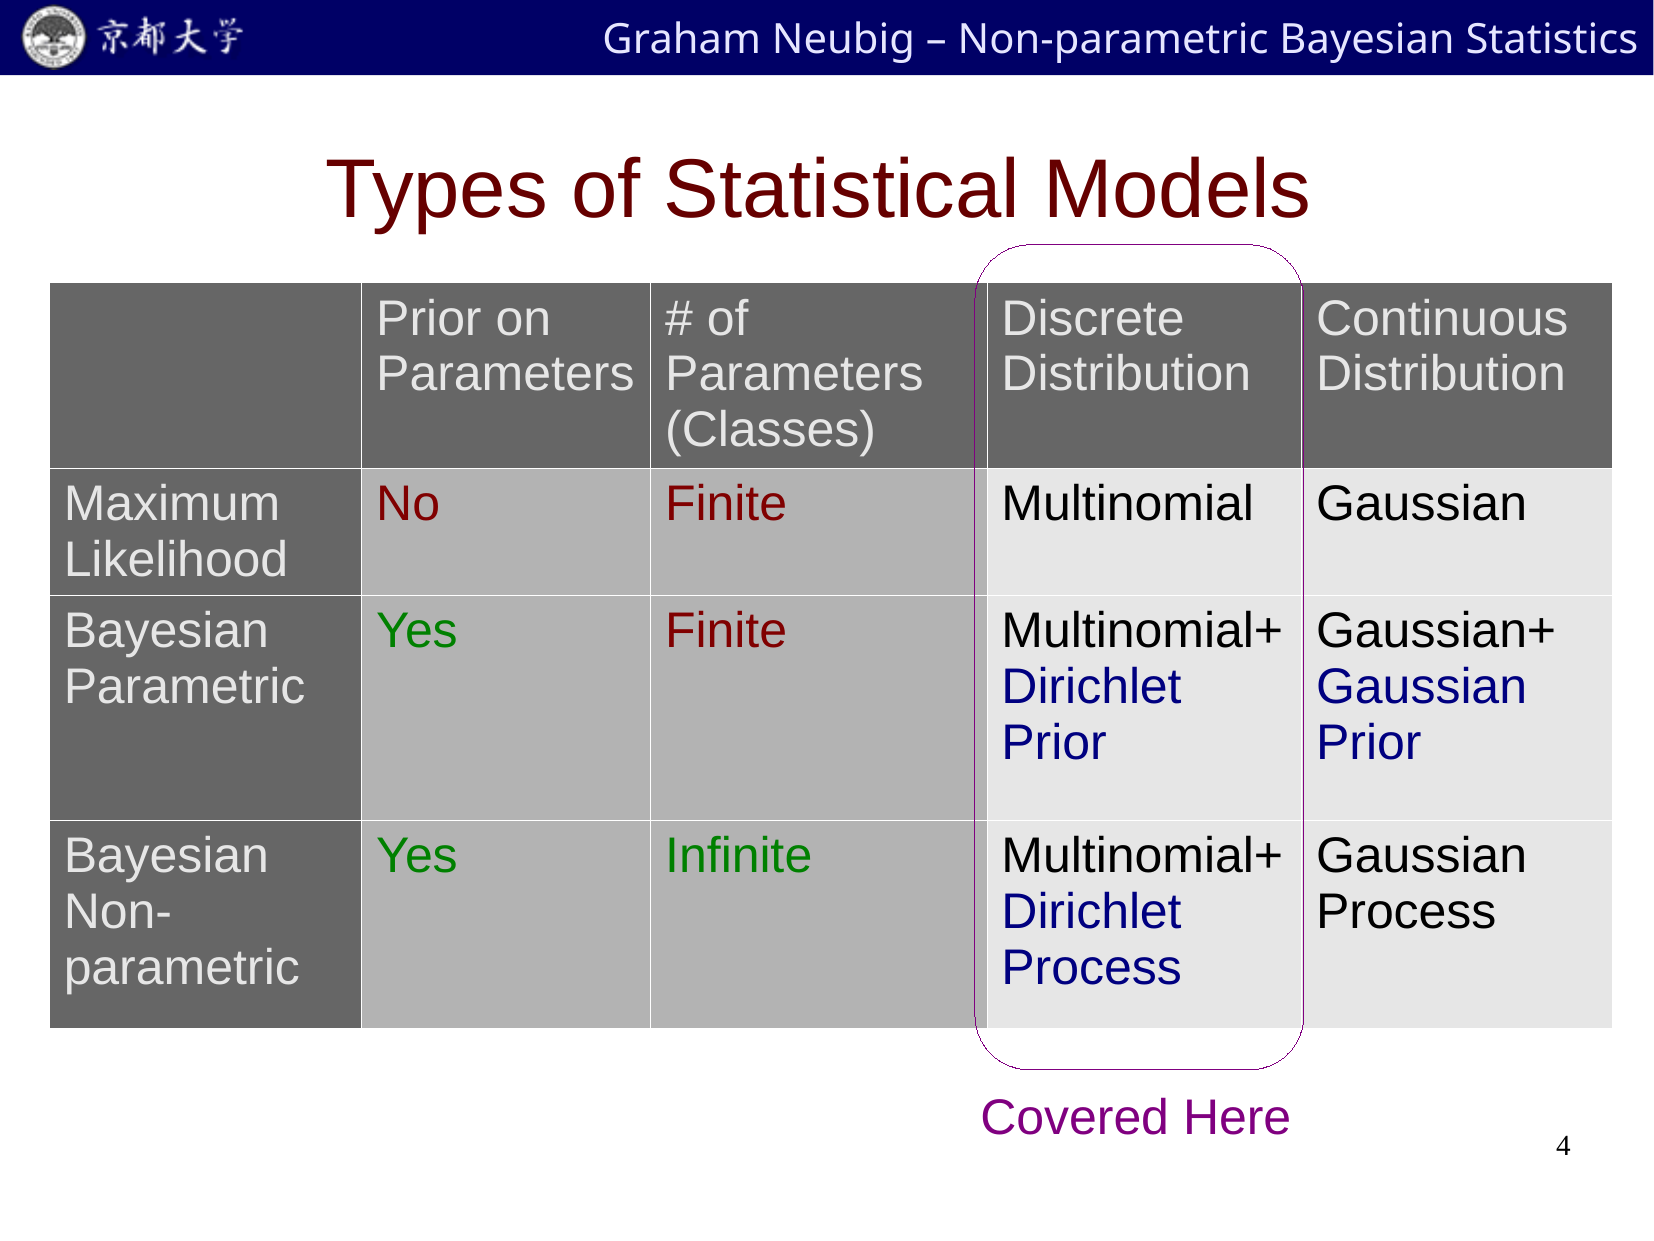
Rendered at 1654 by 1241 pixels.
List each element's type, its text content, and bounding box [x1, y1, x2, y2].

table_header # of Parameters (Classes) [651, 283, 987, 468]
text_box Covered Here [965, 1081, 1307, 1153]
table_cell Finite [651, 596, 974, 820]
table_cell Multinomial [988, 469, 1301, 595]
table_cell Finite [975, 596, 987, 820]
picture [0, 0, 247, 70]
table_cell Maximum Likelihood [50, 469, 361, 595]
table_cell Multinomial+ Dirichlet Prior [988, 596, 1301, 820]
table_header [50, 283, 361, 468]
table_cell Gaussian [1304, 469, 1612, 595]
table_cell Yes [362, 821, 650, 1028]
table_cell Bayesian Parametric [50, 596, 361, 820]
table_cell Infinite [651, 821, 987, 1028]
table_cell No [362, 469, 650, 595]
table_cell Gaussian+ Gaussian Prior [1304, 596, 1612, 820]
table_header Discrete Distribution [988, 283, 1301, 468]
table_cell Finite [975, 469, 987, 595]
title Types of Statistical Models [75, 100, 1564, 277]
table_cell Bayesian Non-parametric [50, 821, 361, 1028]
table_cell Yes [362, 596, 650, 820]
table_header Prior on Parameters [362, 283, 650, 468]
table_cell Multinomial+ Dirichlet Process [988, 821, 1301, 1028]
table_header Continuous Distribution [1302, 283, 1612, 468]
table_cell Gaussian Process [1302, 821, 1612, 1028]
table_cell Finite [651, 469, 974, 595]
